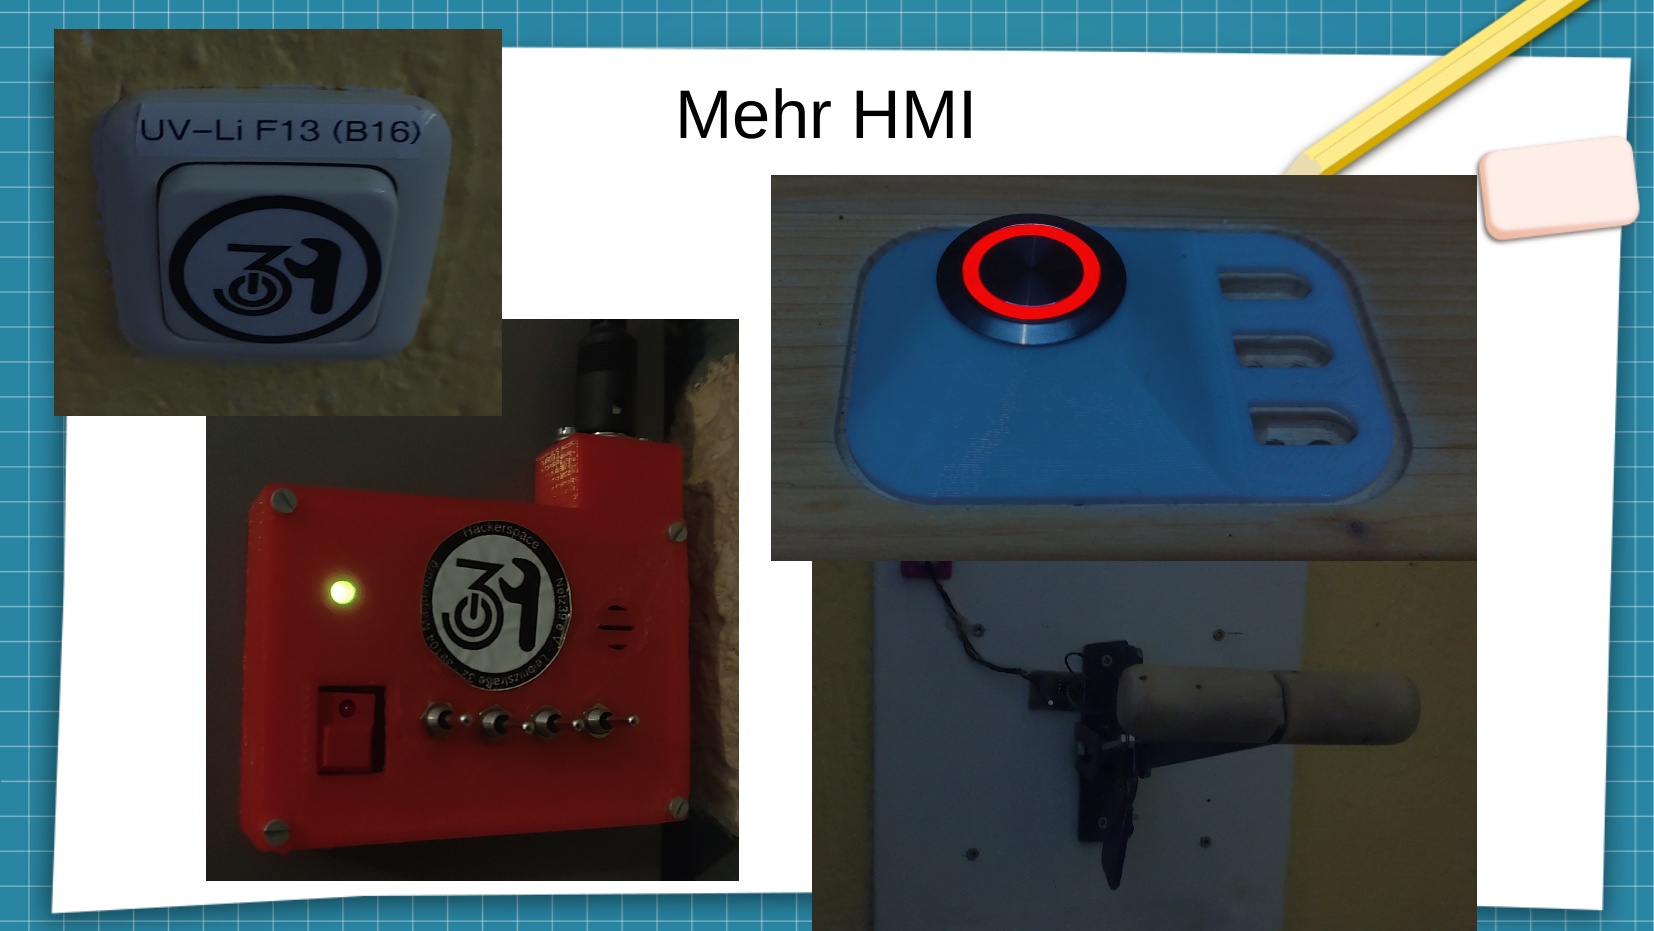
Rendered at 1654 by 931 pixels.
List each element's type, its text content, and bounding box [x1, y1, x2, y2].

picture [0, 0, 1654, 931]
title Mehr HMI [502, 37, 1571, 193]
